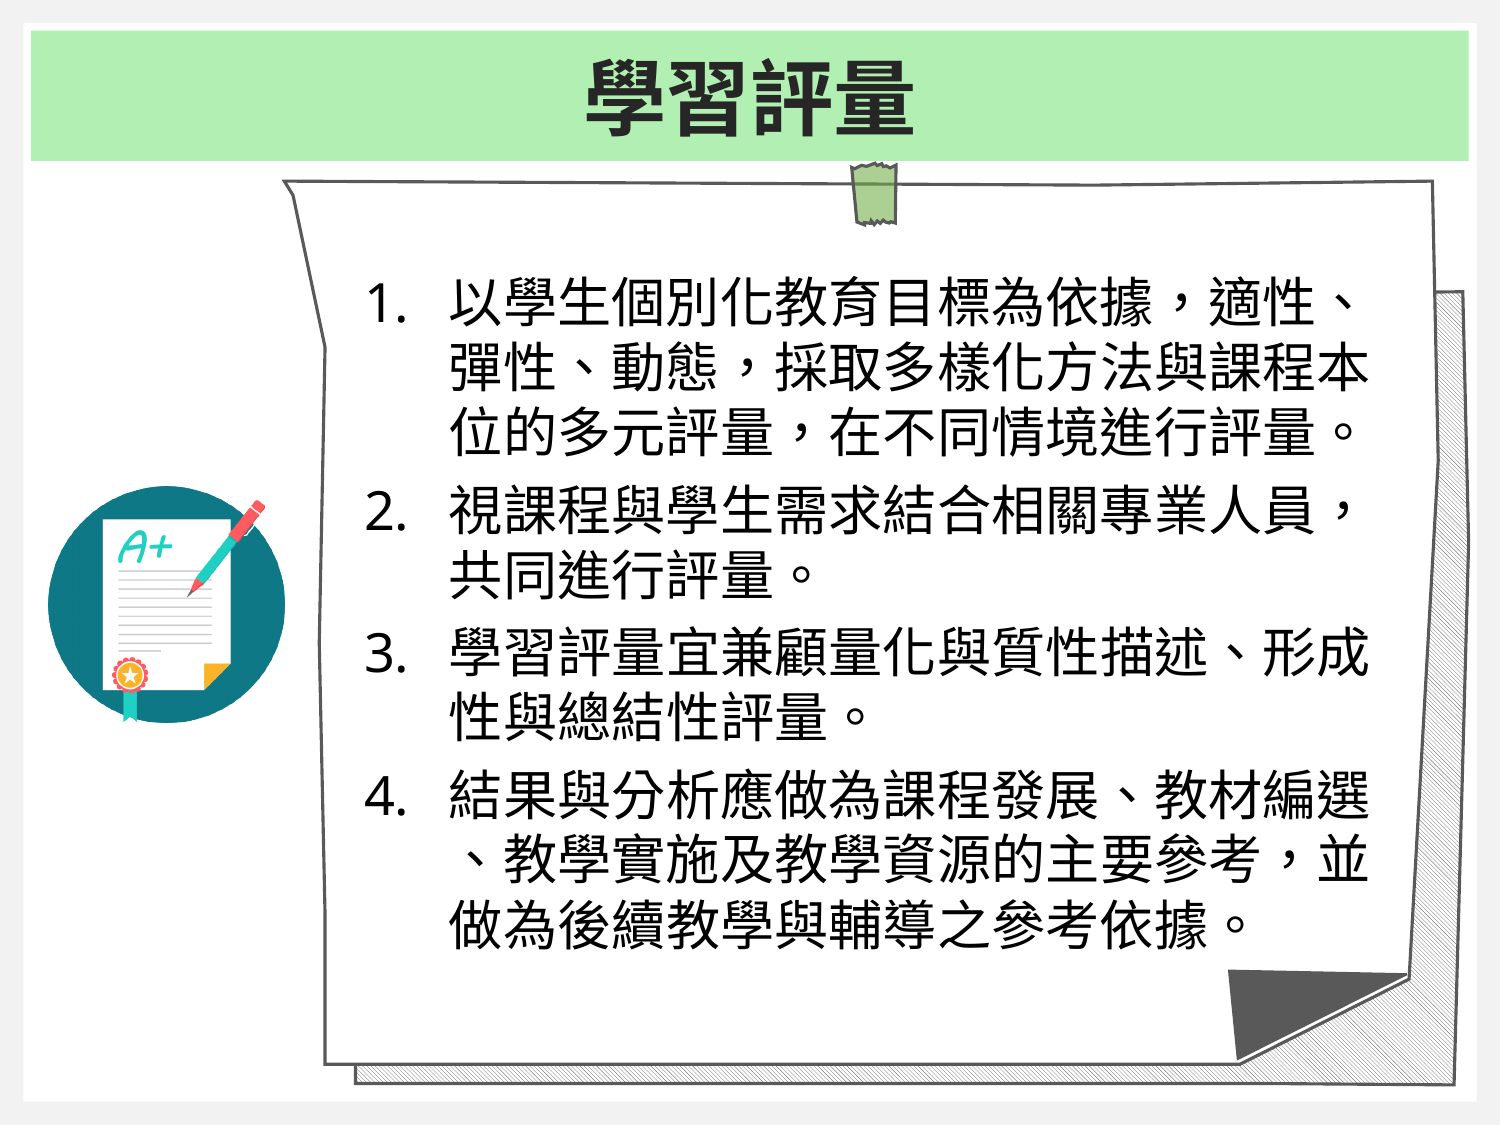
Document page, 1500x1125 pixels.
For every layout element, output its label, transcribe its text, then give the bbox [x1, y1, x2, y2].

text_box 學習評量 [31, 30, 1469, 161]
text_box 以學生個別化教育目標為依據，適性、彈性、動態，採取多樣化方法與課程本位的多元評量，在不同情境進行評量。 視課程與學生需求結合相關專業人員，共同進行評量。 學習評量宜兼顧量化與質性描述、形成性與總結性評量。 結果與分析應做為課程發展、教材編選 、教學實施及教學資源的主要參考，並做為後續教學與輔導之參考依據。 [349, 261, 1398, 964]
text_box [284, 163, 1469, 1085]
picture [48, 486, 285, 723]
